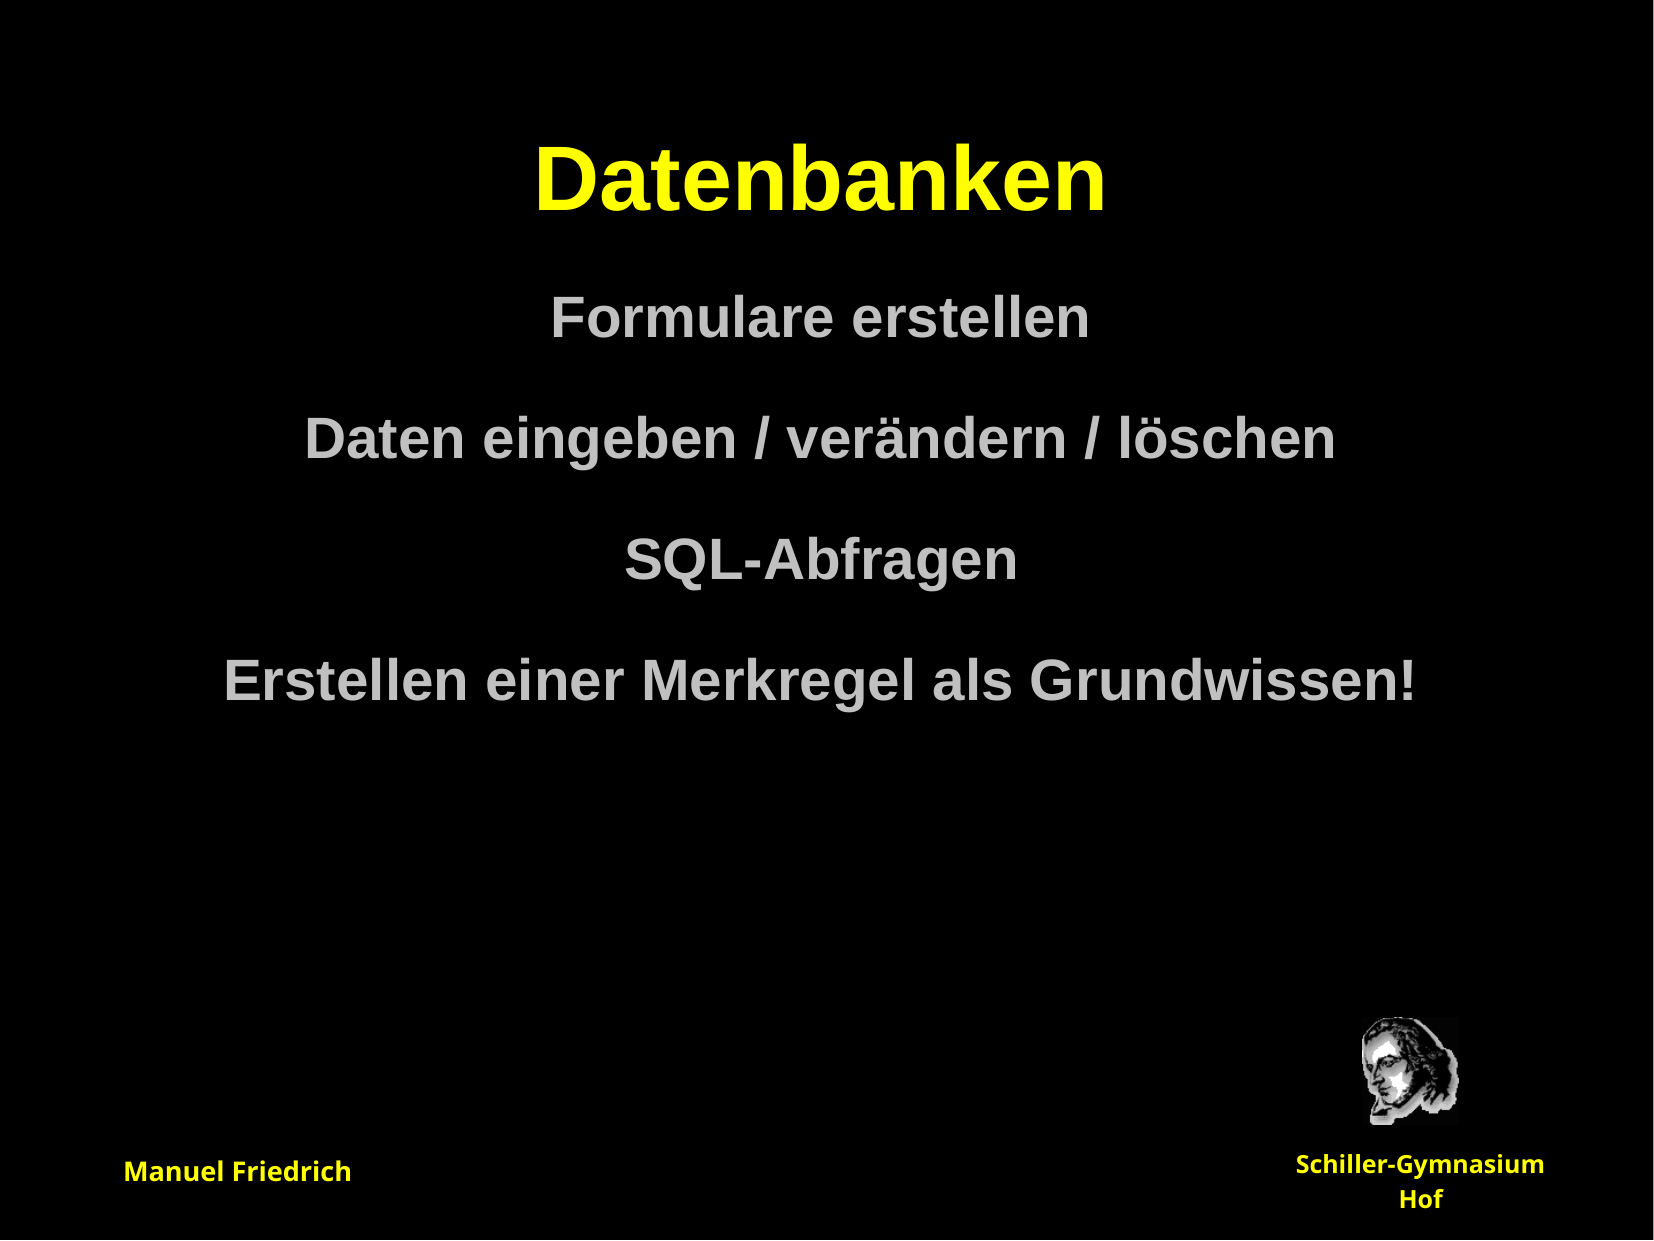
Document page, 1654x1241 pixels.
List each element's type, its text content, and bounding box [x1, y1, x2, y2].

text_box Schiller-Gymnasium Hof [1295, 1145, 1546, 1216]
text_box Datenbanken Formulare erstellen Daten eingeben / verändern / löschen SQL-Abfragen Erstellen einer Merkregel als Grundwissen! [223, 133, 1420, 834]
picture [1362, 1017, 1459, 1126]
text_box Manuel Friedrich [123, 1151, 353, 1191]
